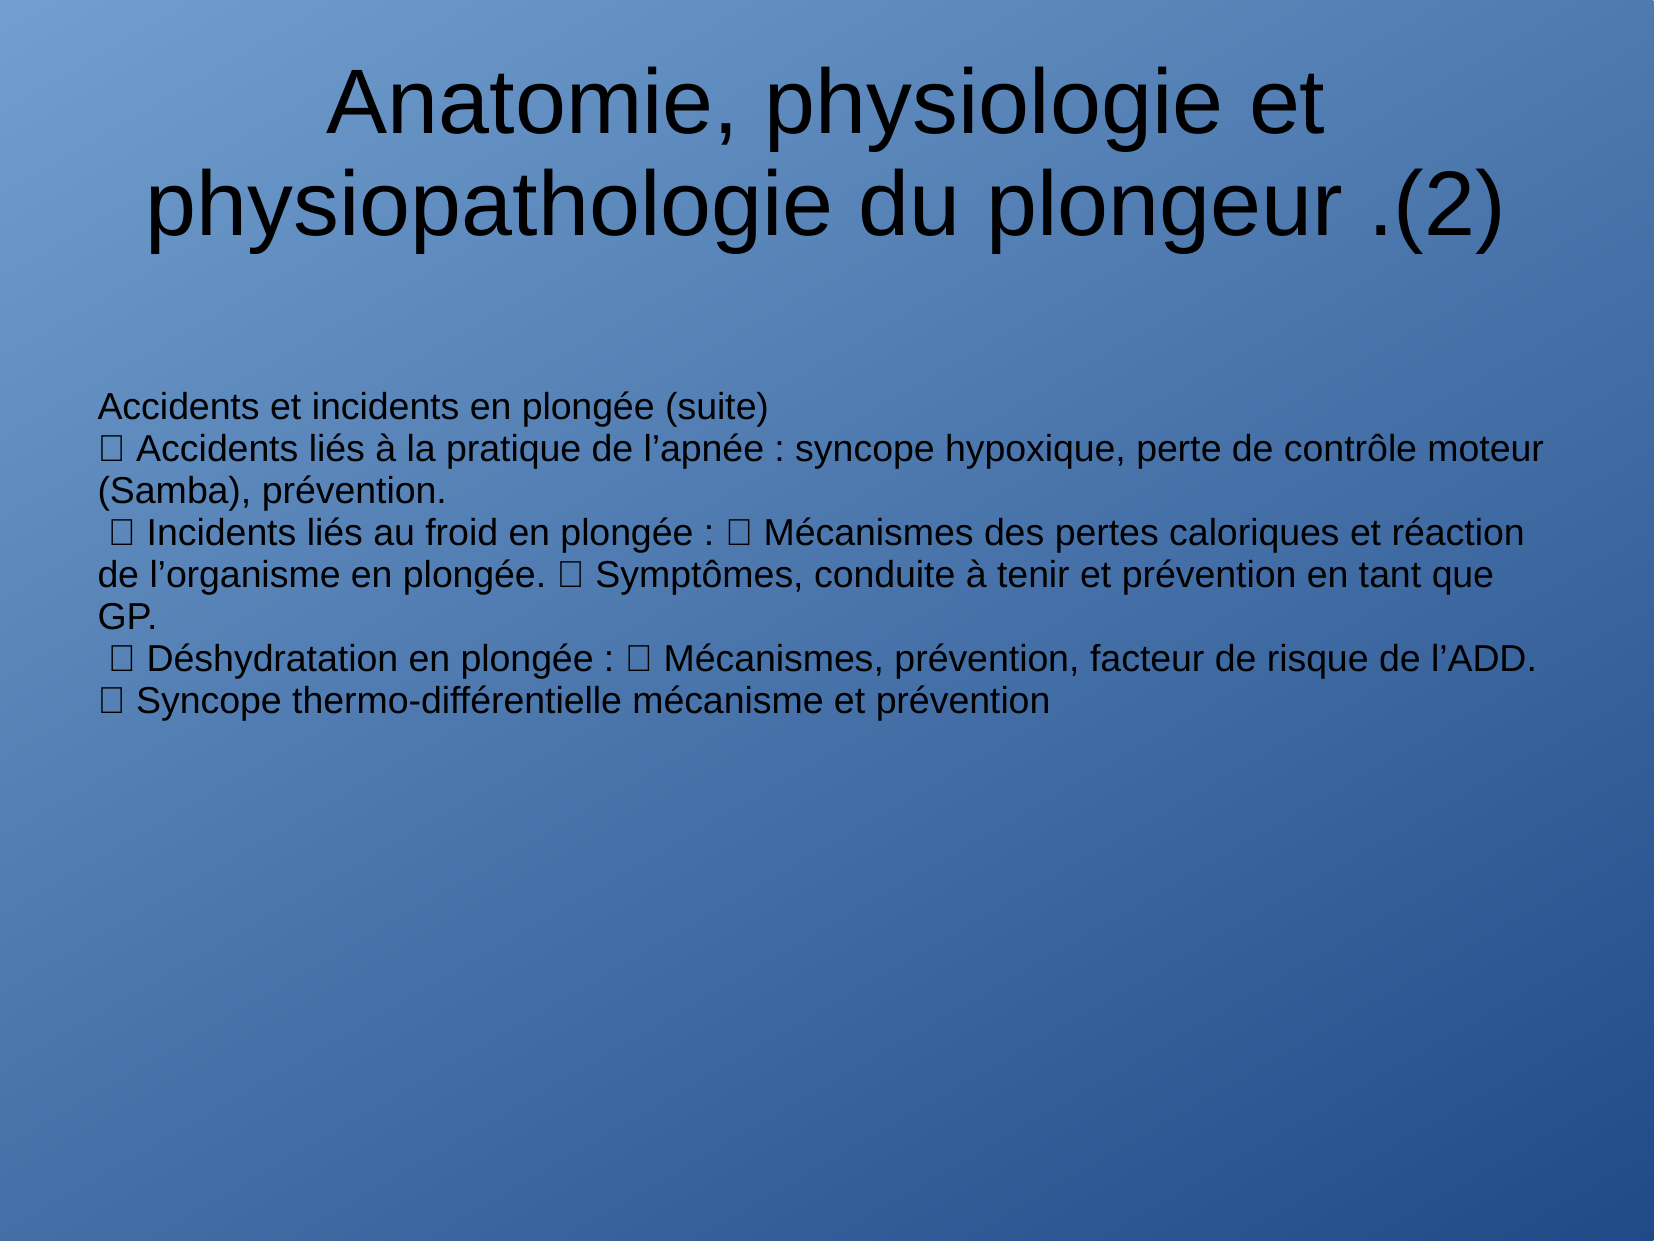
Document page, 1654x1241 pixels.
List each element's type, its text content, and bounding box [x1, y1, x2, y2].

text_box Accidents et incidents en plongée (suite)  Accidents liés à la pratique de l’apnée : syncope hypoxique, perte de contrôle moteur (Samba), prévention.  Incidents liés au froid en plongée :  Mécanismes des pertes caloriques et réaction de l’organisme en plongée.  Symptômes, conduite à tenir et prévention en tant que GP.  Déshydratation en plongée :  Mécanismes, prévention, facteur de risque de l’ADD.  Syncope thermo-différentielle mécanisme et prévention [82, 377, 1560, 725]
title Anatomie, physiologie et physiopathologie du plongeur .(2) [82, 49, 1571, 257]
